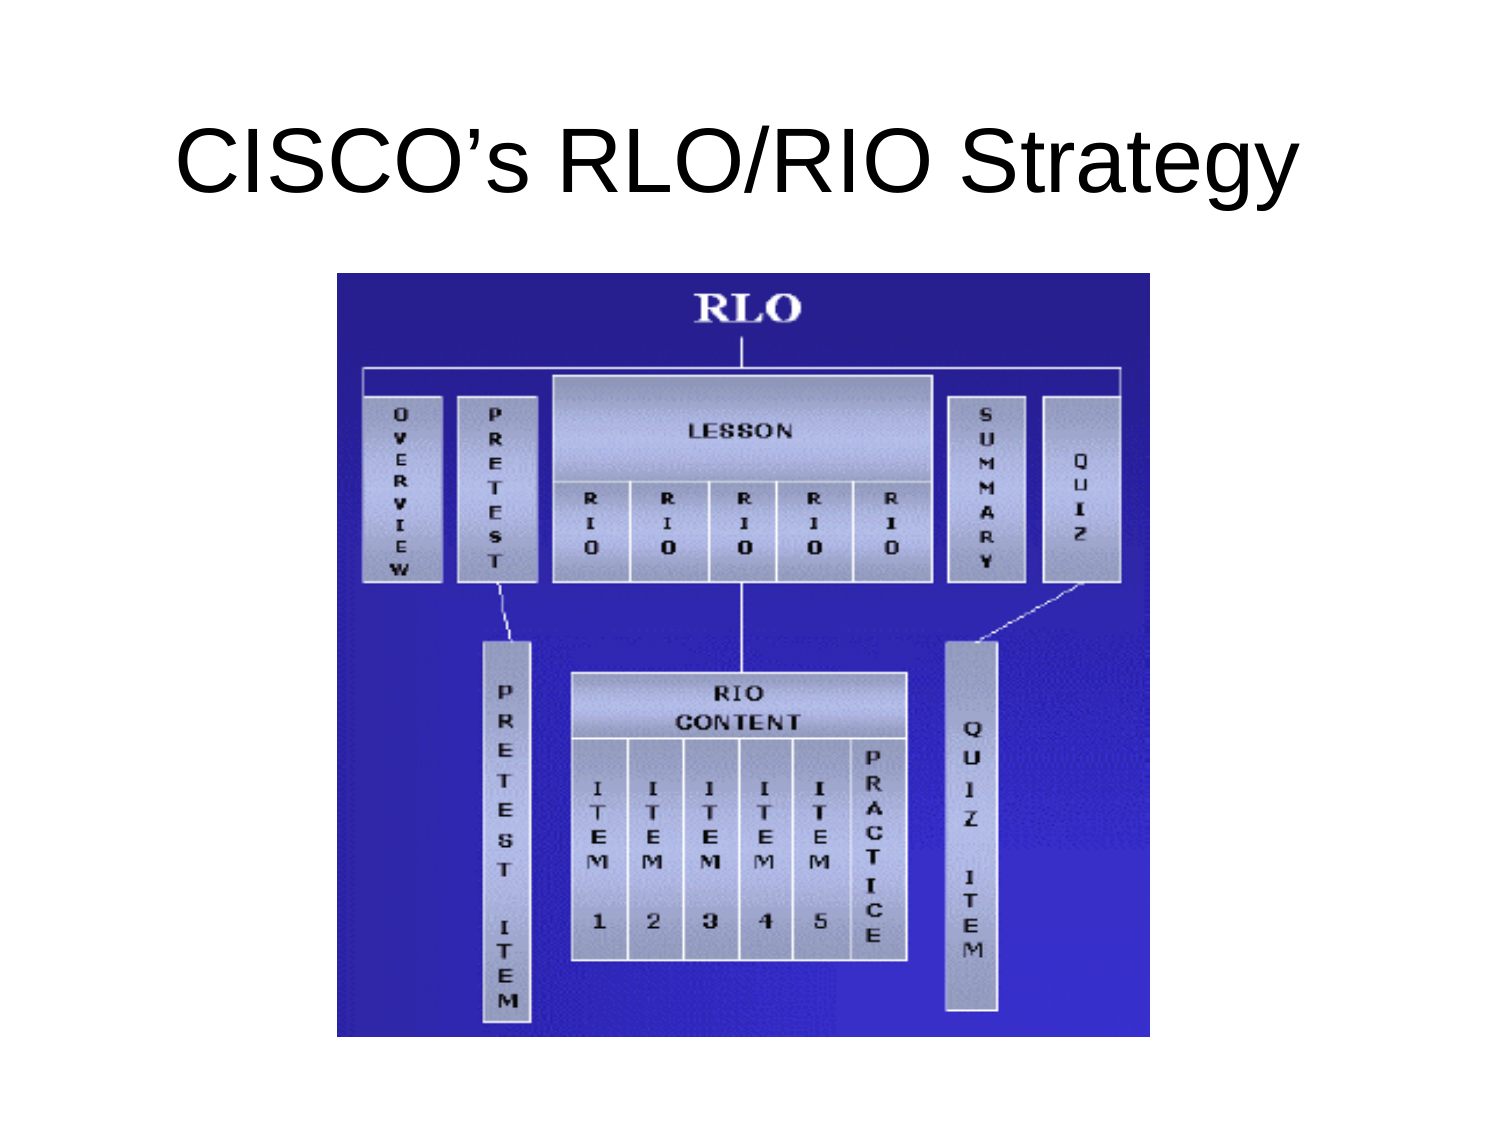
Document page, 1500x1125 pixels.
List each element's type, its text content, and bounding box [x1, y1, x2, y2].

picture [337, 273, 1150, 1037]
title CISCO’s RLO/RIO Strategy [0, 99, 1477, 226]
